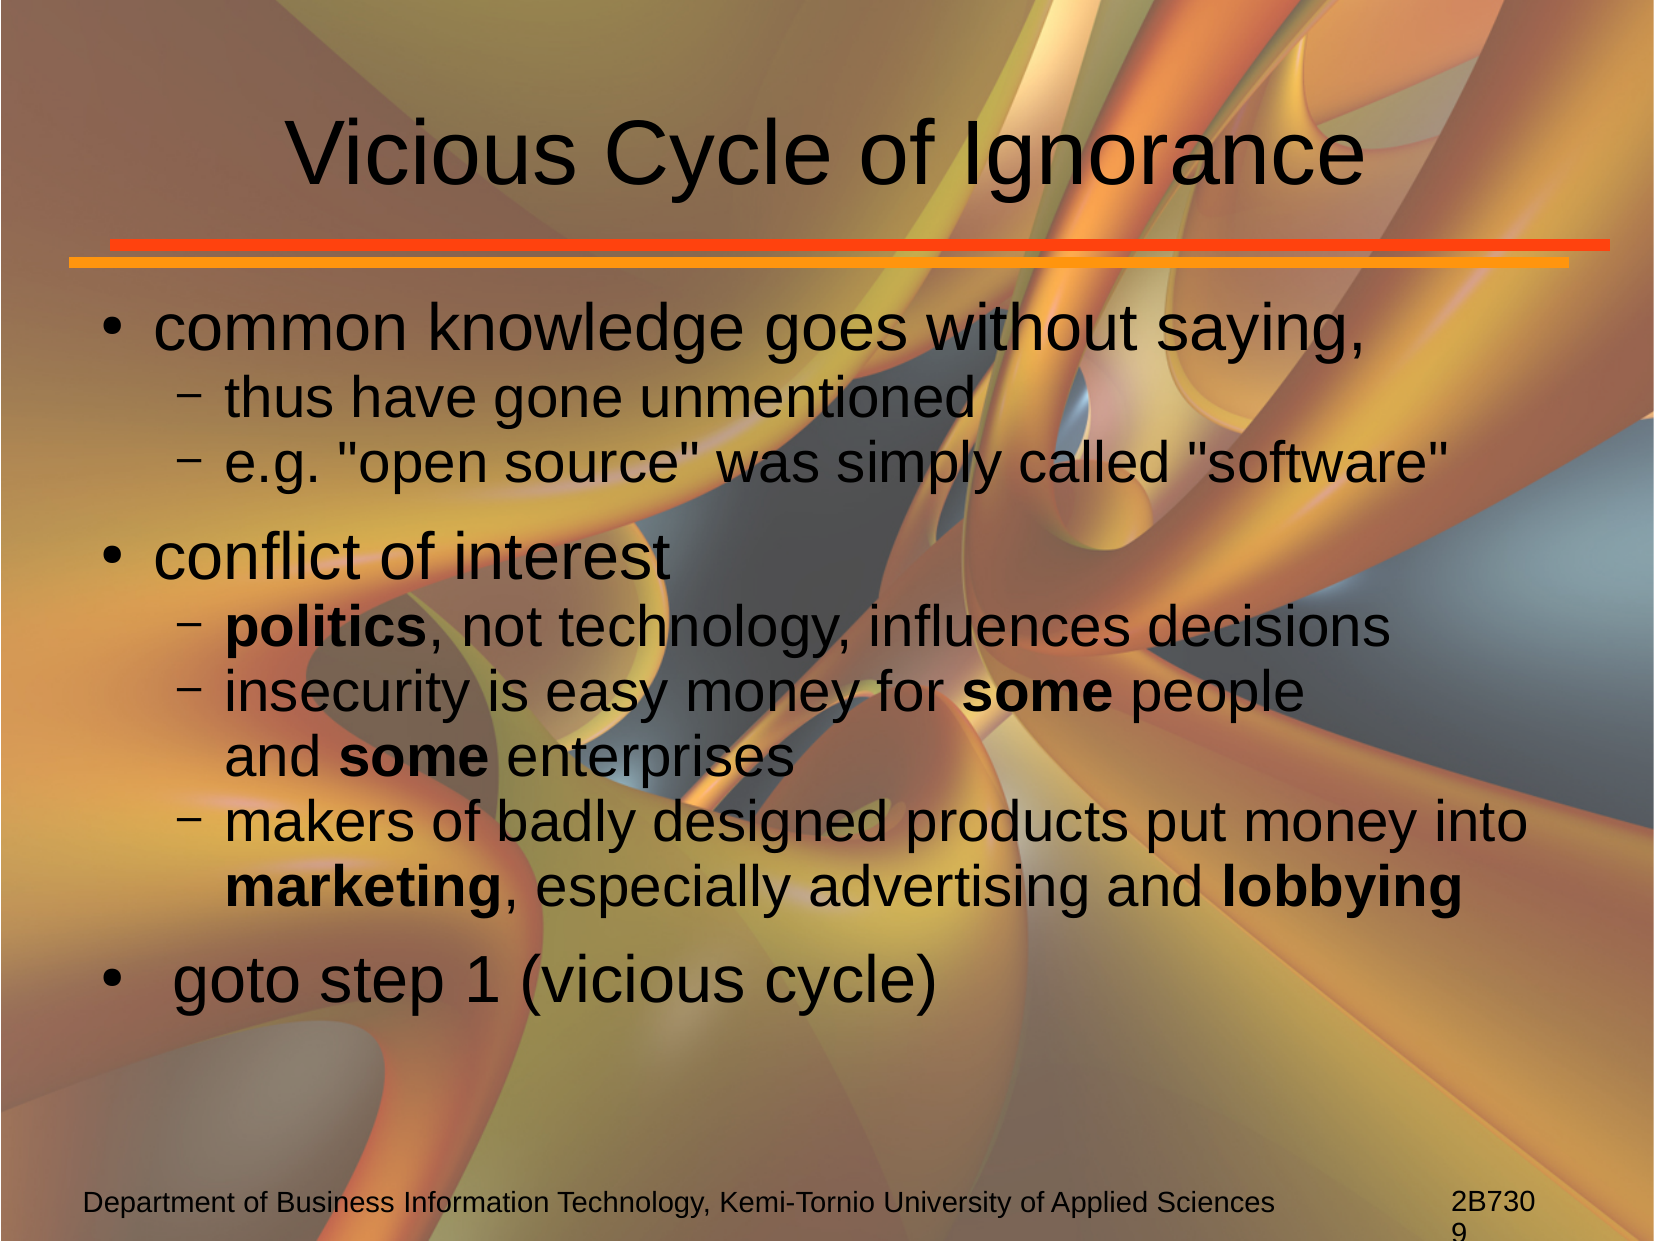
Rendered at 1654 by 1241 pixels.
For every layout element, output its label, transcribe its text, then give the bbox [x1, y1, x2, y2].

list common knowledge goes without saying, thus have gone unmentioned e.g. "open source" was simply called "software" conflict of interest politics, not technology, influences decisions insecurity is easy money for some people and some enterprises makers of badly designed products put money into marketing, especially advertising and lobbying goto step 1 (vicious cycle) [82, 290, 1571, 1106]
title Vicious Cycle of Ignorance [82, 49, 1571, 257]
